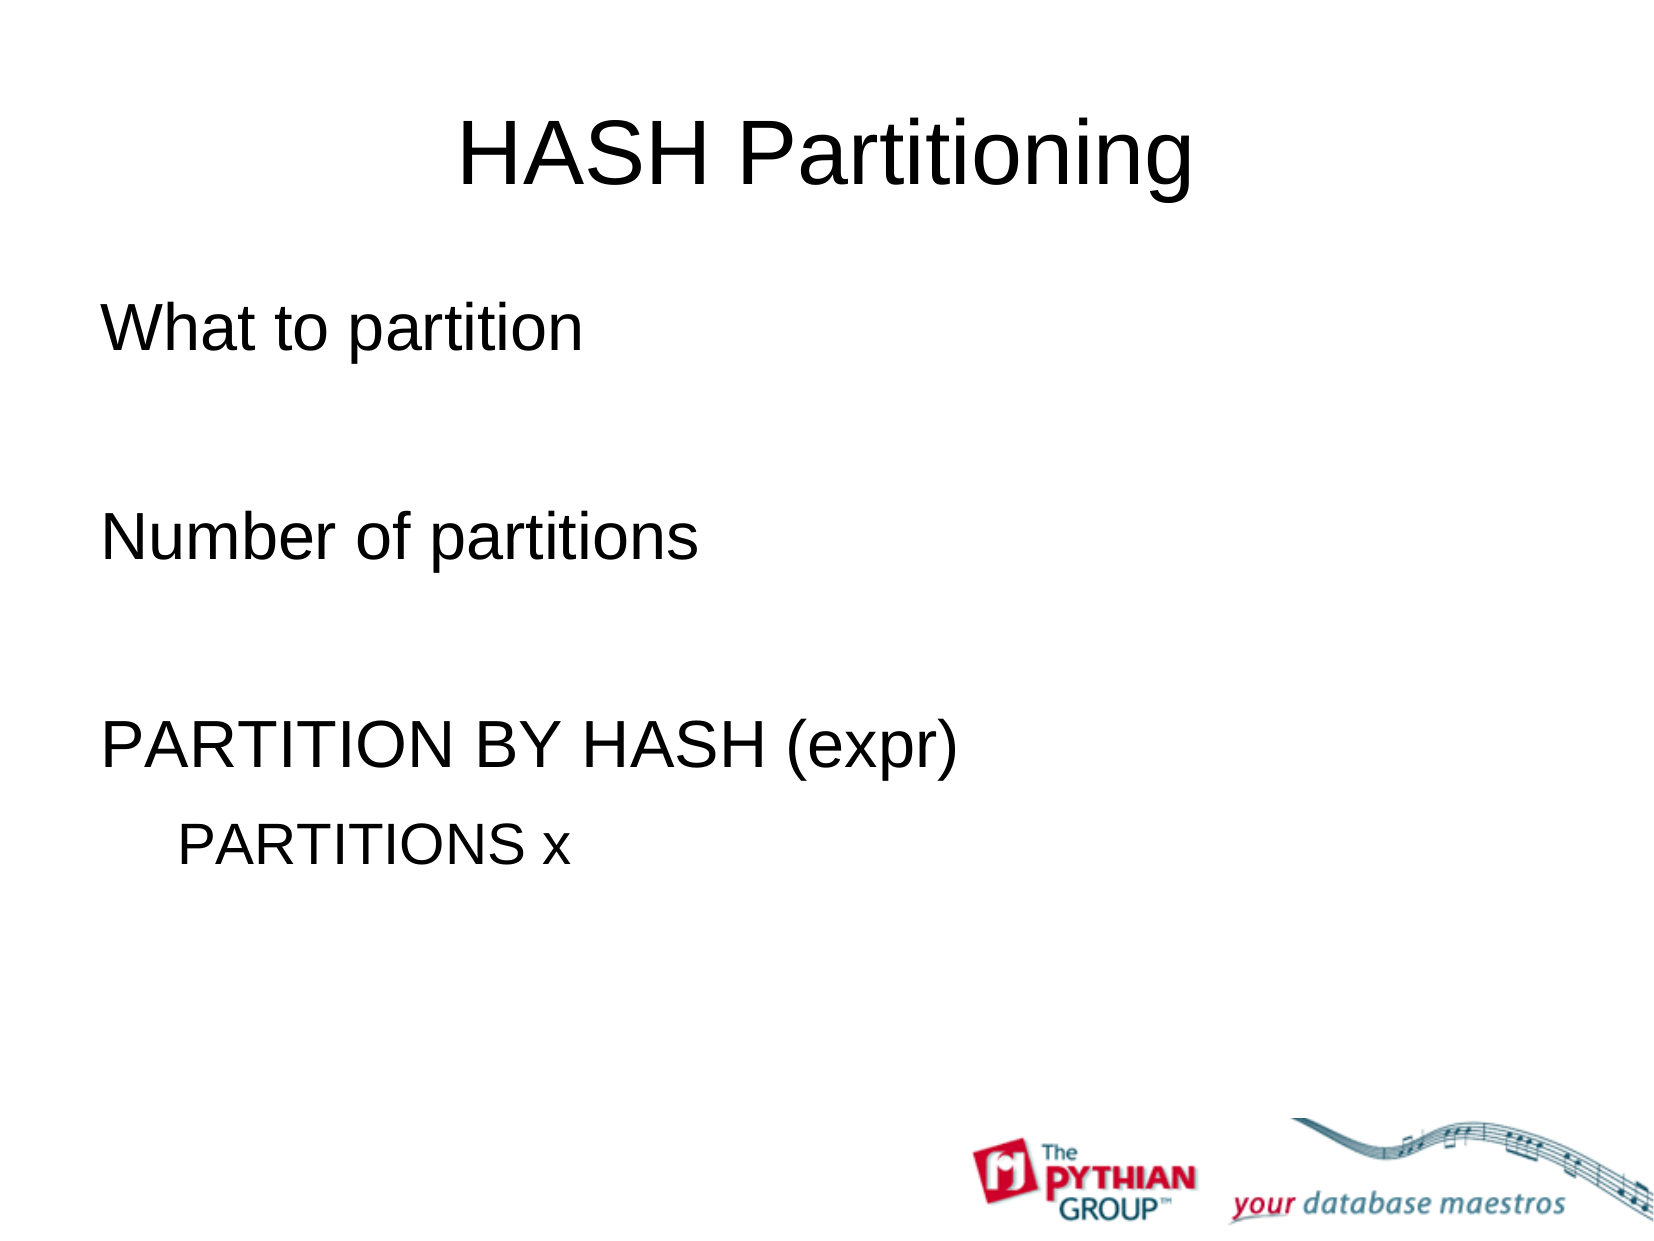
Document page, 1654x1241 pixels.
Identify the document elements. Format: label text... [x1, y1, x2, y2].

title HASH Partitioning [82, 49, 1571, 257]
picture [1571, 1118, 1654, 1241]
list What to partition Number of partitions PARTITION BY HASH (expr) PARTITIONS x [82, 290, 1571, 1241]
